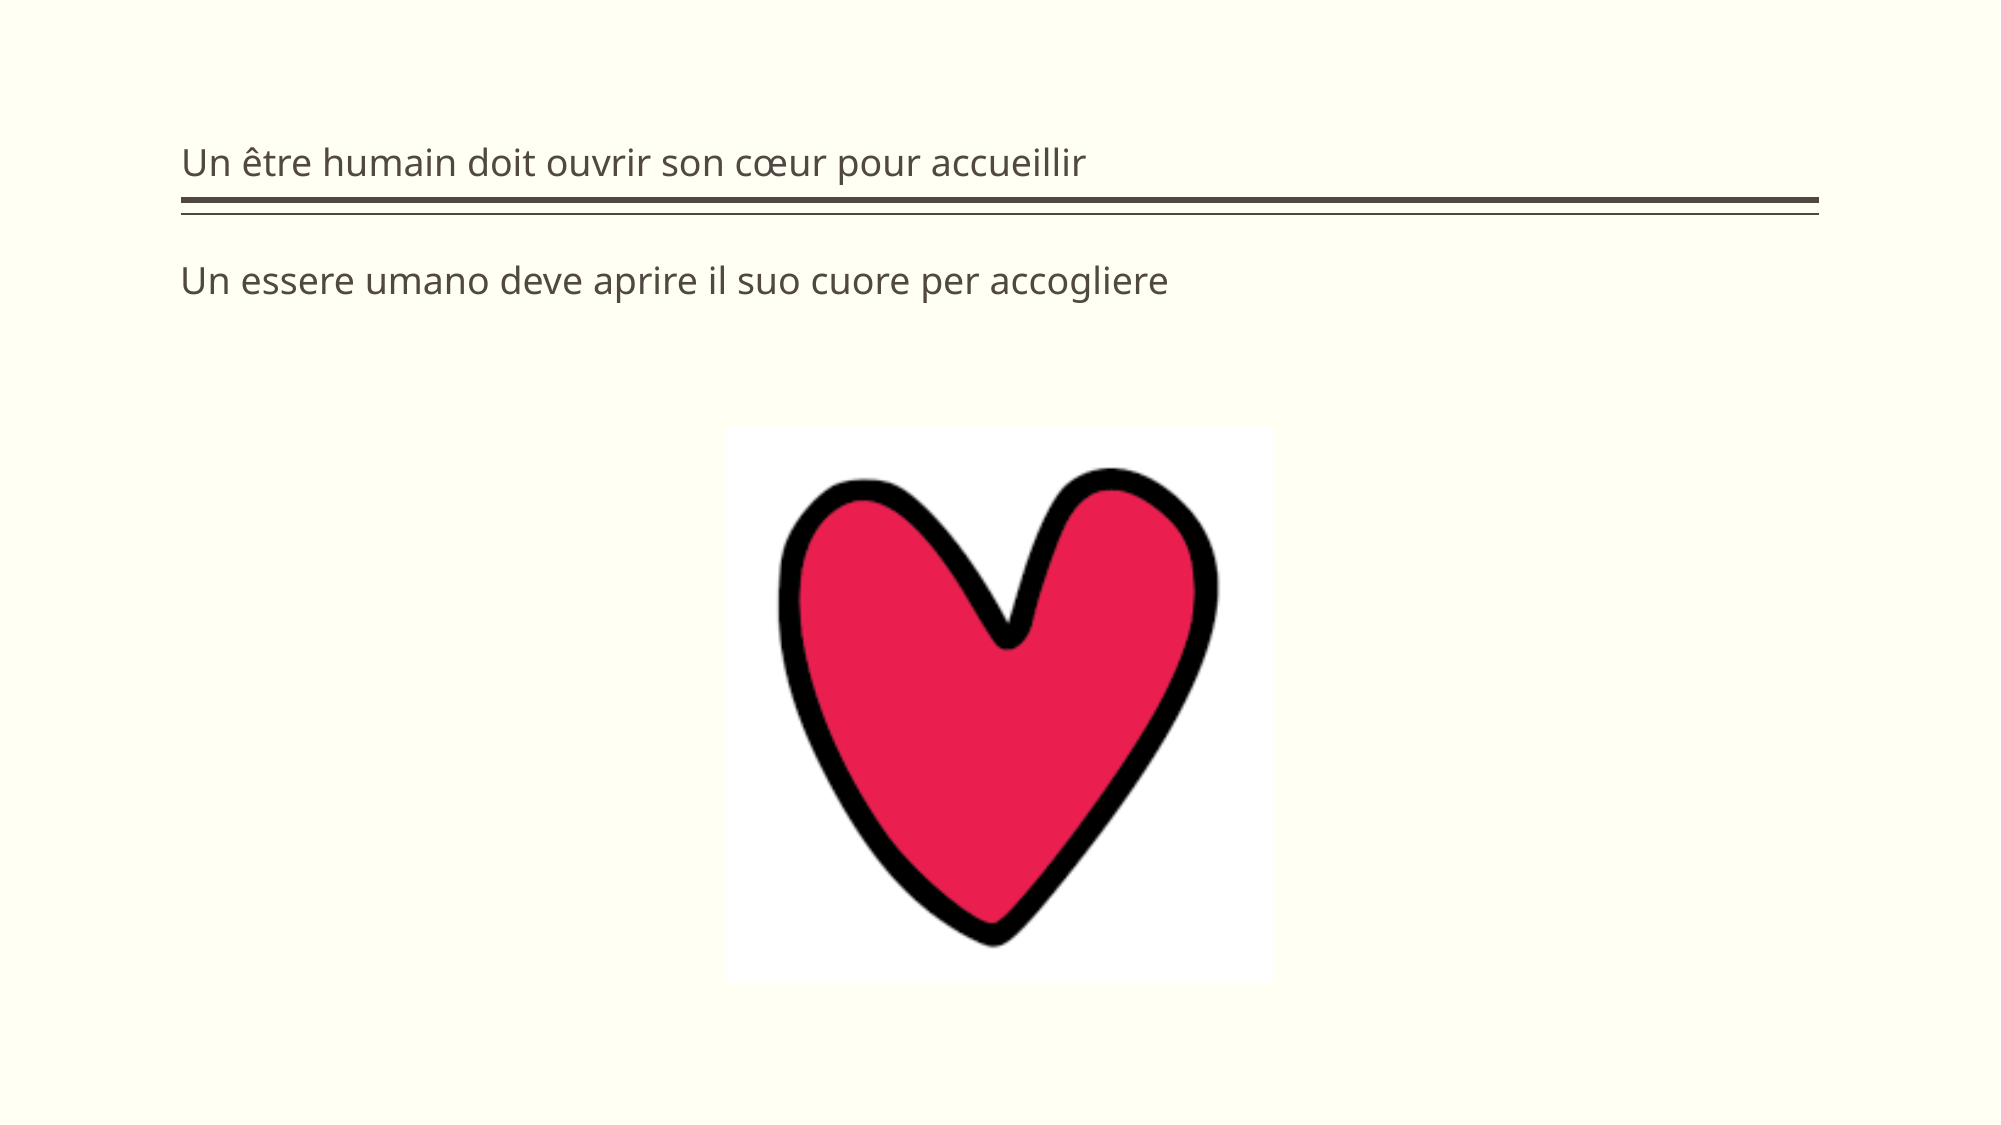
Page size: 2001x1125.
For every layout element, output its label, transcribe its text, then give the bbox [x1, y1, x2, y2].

text_box Un essere umano deve aprire il suo cuore per accogliere [165, 249, 1803, 310]
picture [726, 427, 1274, 984]
title Un être humain doit ouvrir son cœur pour accueillir [181, 12, 1819, 193]
